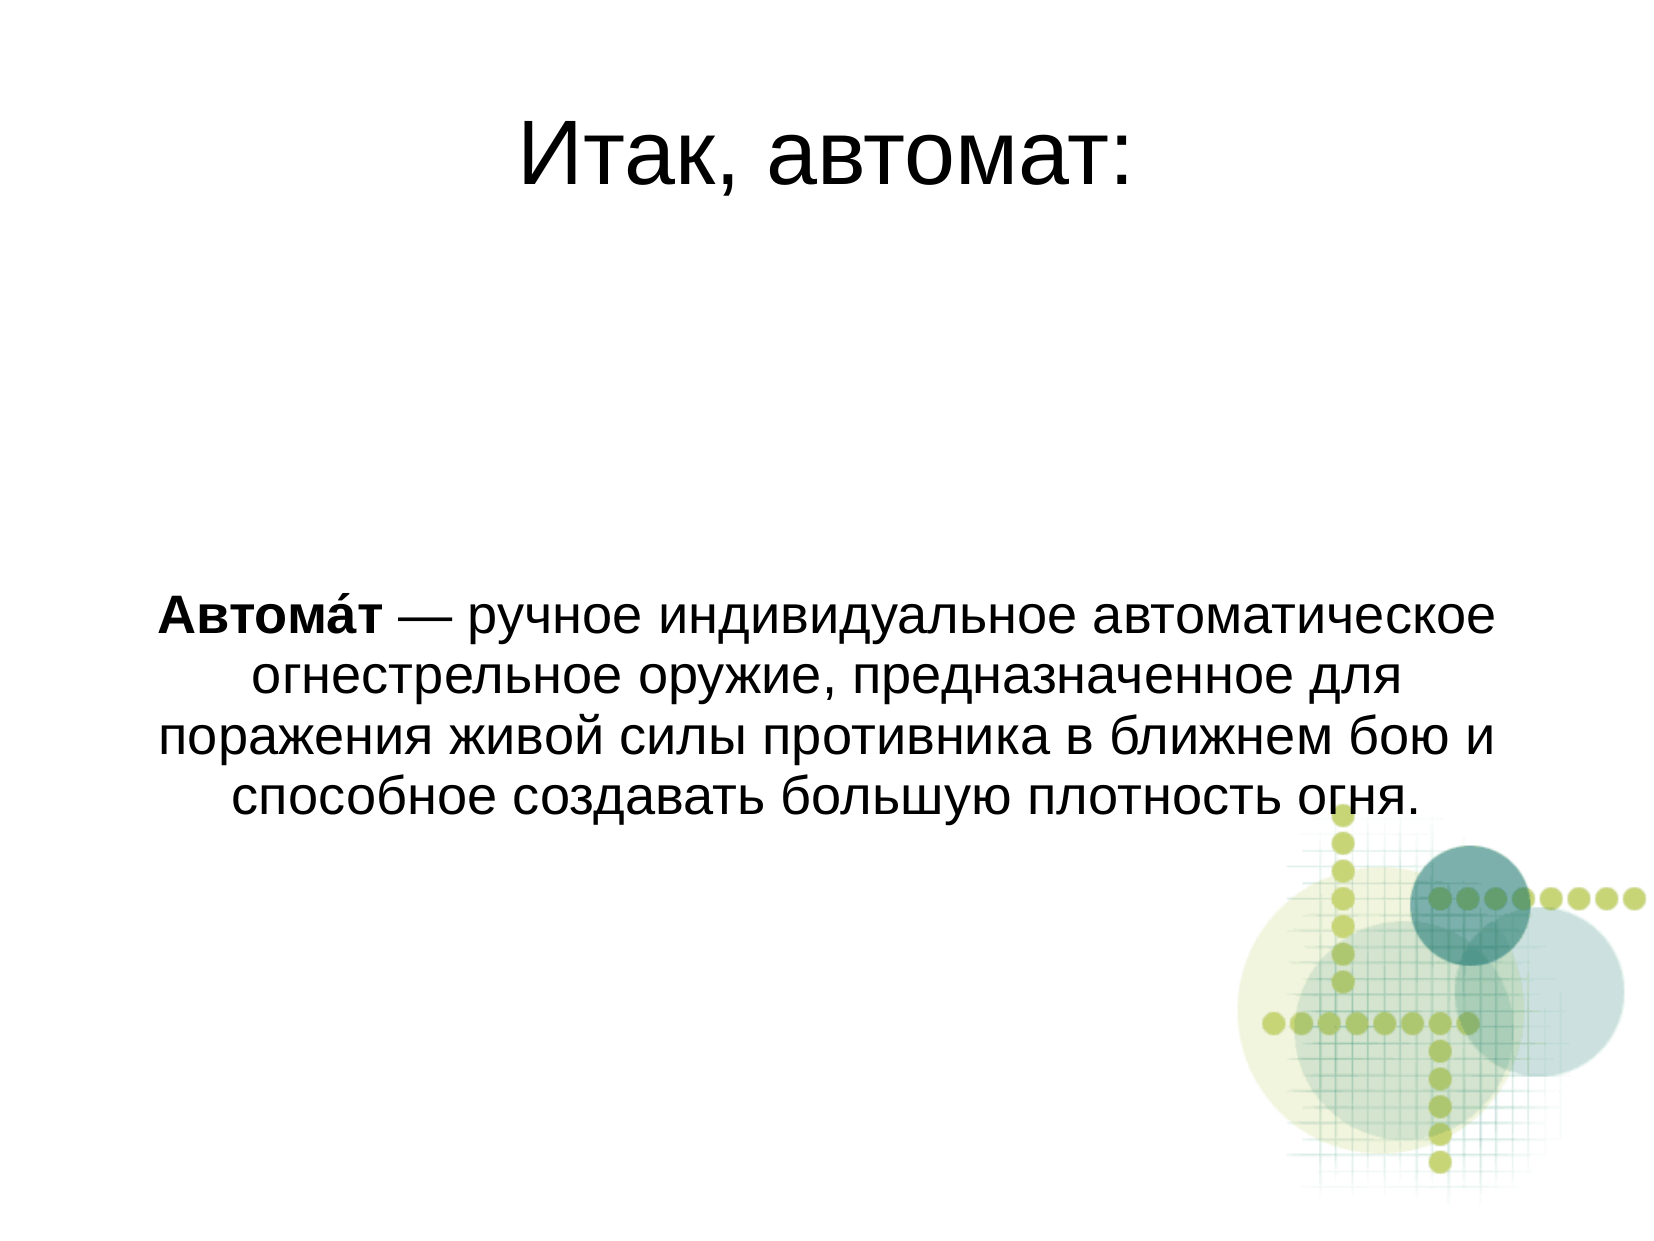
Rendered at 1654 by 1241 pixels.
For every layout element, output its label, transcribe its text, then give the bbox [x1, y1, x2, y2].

picture [1224, 792, 1654, 1211]
title Итак, автомат: [82, 56, 1571, 250]
subtitle Автома́т — ручное индивидуальное автоматическое огнестрельное оружие, предназначенное для поражения живой силы противника в ближнем бою и способное создавать большую плотность огня. [121, 344, 1534, 1127]
